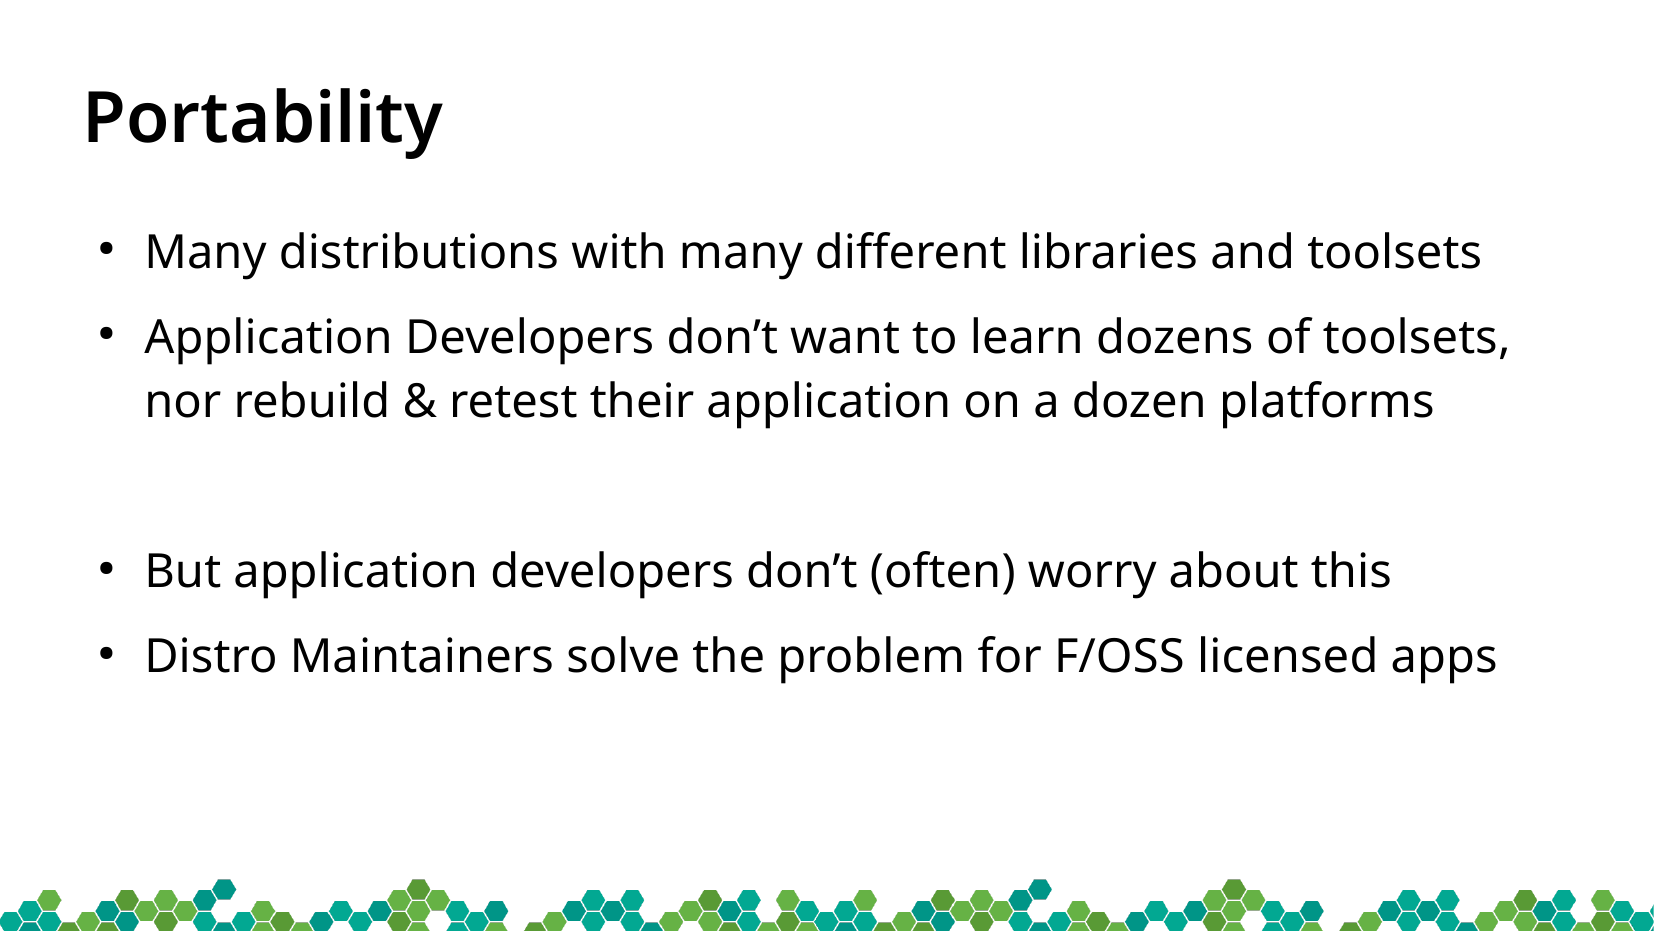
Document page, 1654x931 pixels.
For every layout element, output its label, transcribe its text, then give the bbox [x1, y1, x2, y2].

picture [0, 871, 1654, 931]
list Many distributions with many different libraries and toolsets Application Developers don’t want to learn dozens of toolsets, nor rebuild & retest their application on a dozen platforms But application developers don’t (often) worry about this Distro Maintainers solve the problem for F/OSS licensed apps [82, 217, 1571, 857]
title Portability [82, 37, 1571, 193]
